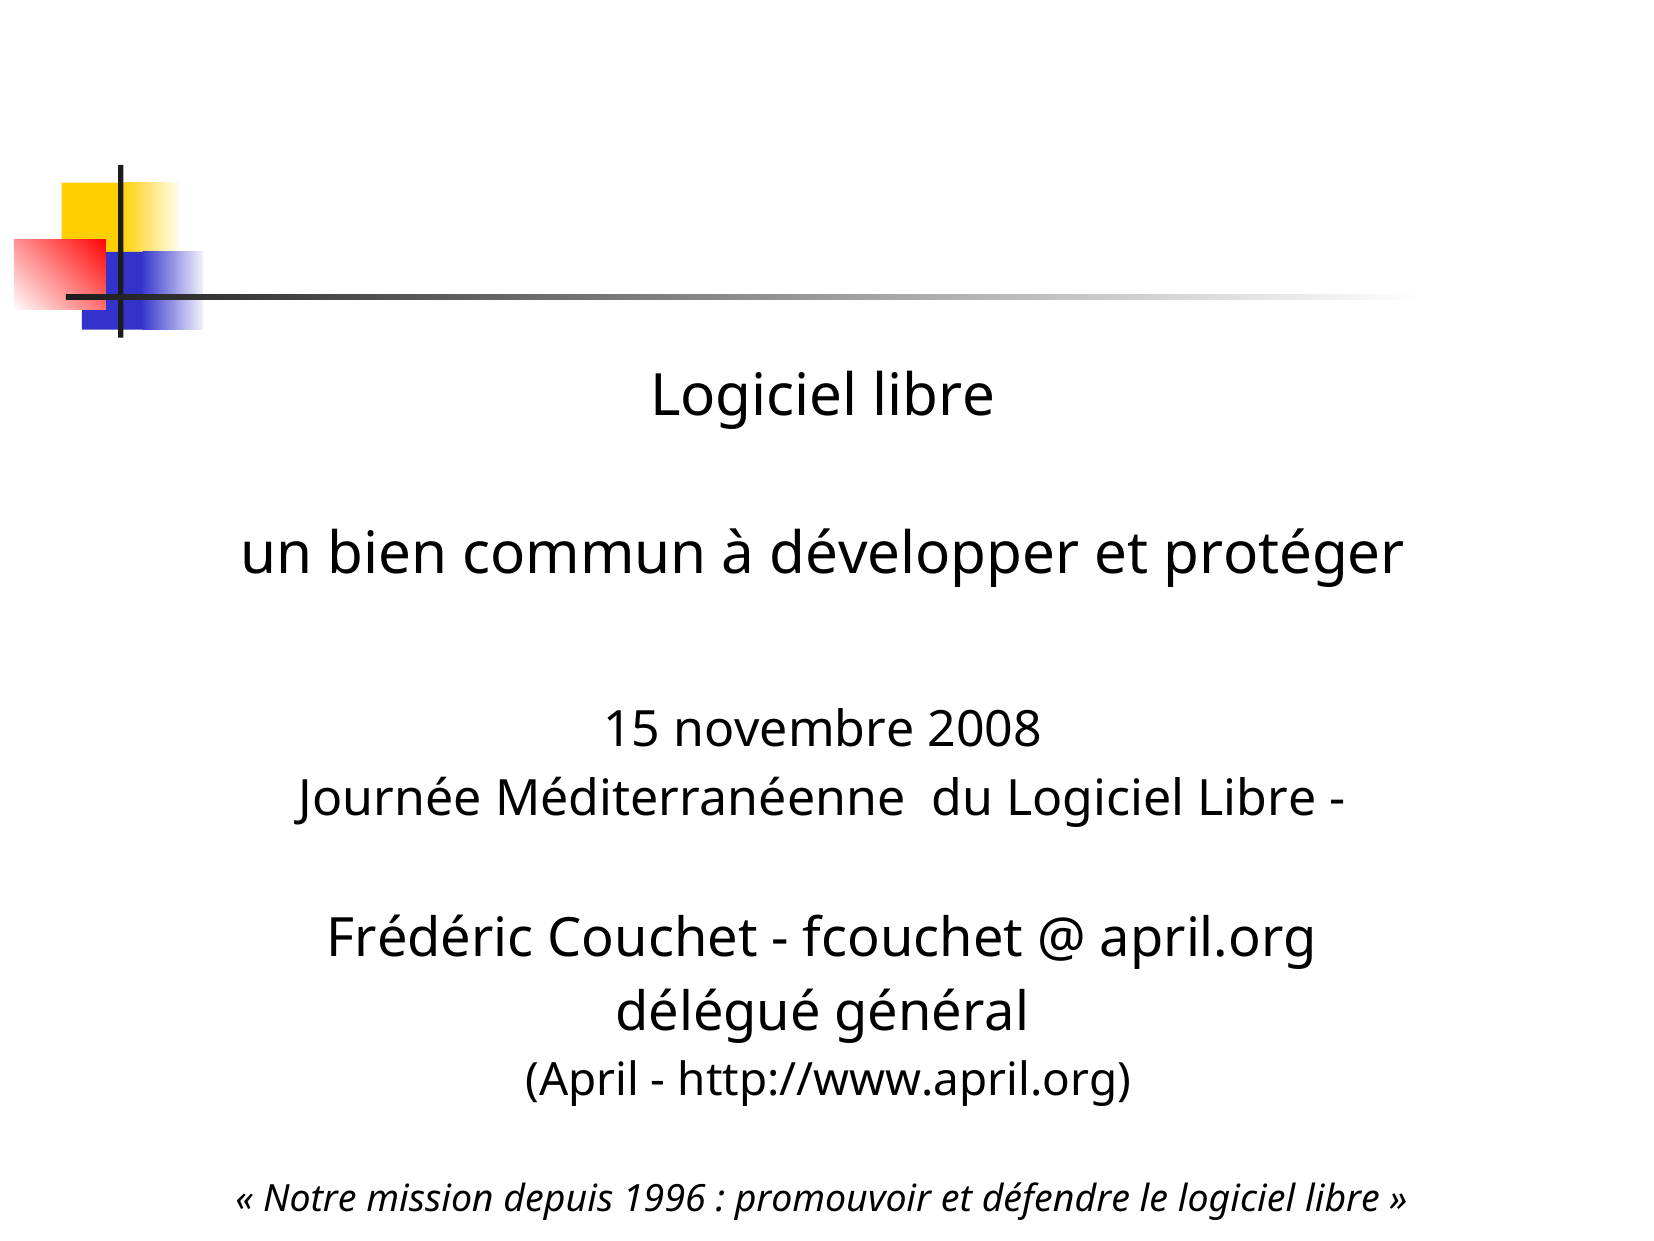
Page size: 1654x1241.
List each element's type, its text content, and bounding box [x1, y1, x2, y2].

subtitle Logiciel libre un bien commun à développer et protéger 15 novembre 2008 Journée Méditerranéenne du Logiciel Libre - Frédéric Couchet - fcouchet @ april.org délégué général (April - http://www.april.org) « Notre mission depuis 1996 : promouvoir et défendre le logiciel libre » [78, 228, 1532, 1166]
